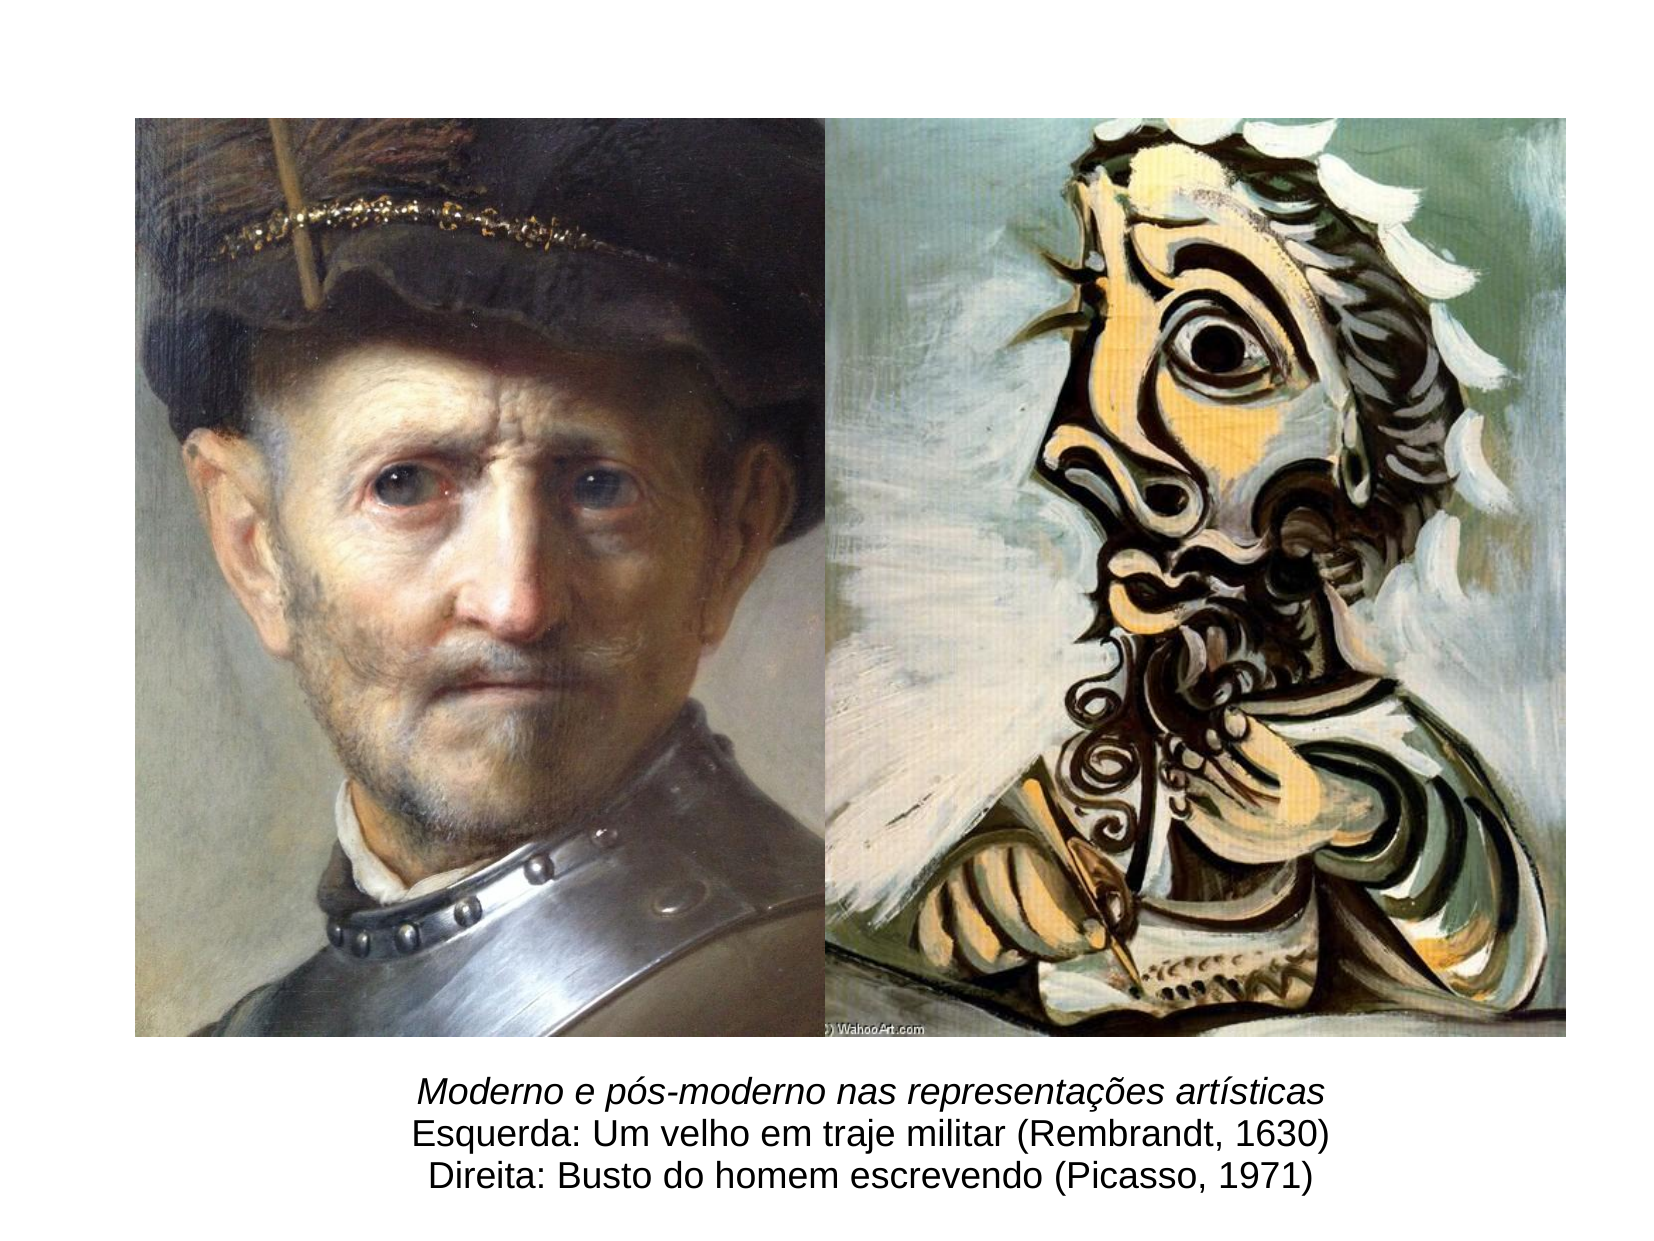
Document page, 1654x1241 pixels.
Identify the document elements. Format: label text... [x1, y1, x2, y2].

picture [135, 118, 1566, 1037]
text_box Moderno e pós-moderno nas representações artísticas Esquerda: Um velho em traje militar (Rembrandt, 1630) Direita: Busto do homem escrevendo (Picasso, 1971) [177, 1080, 1565, 1229]
